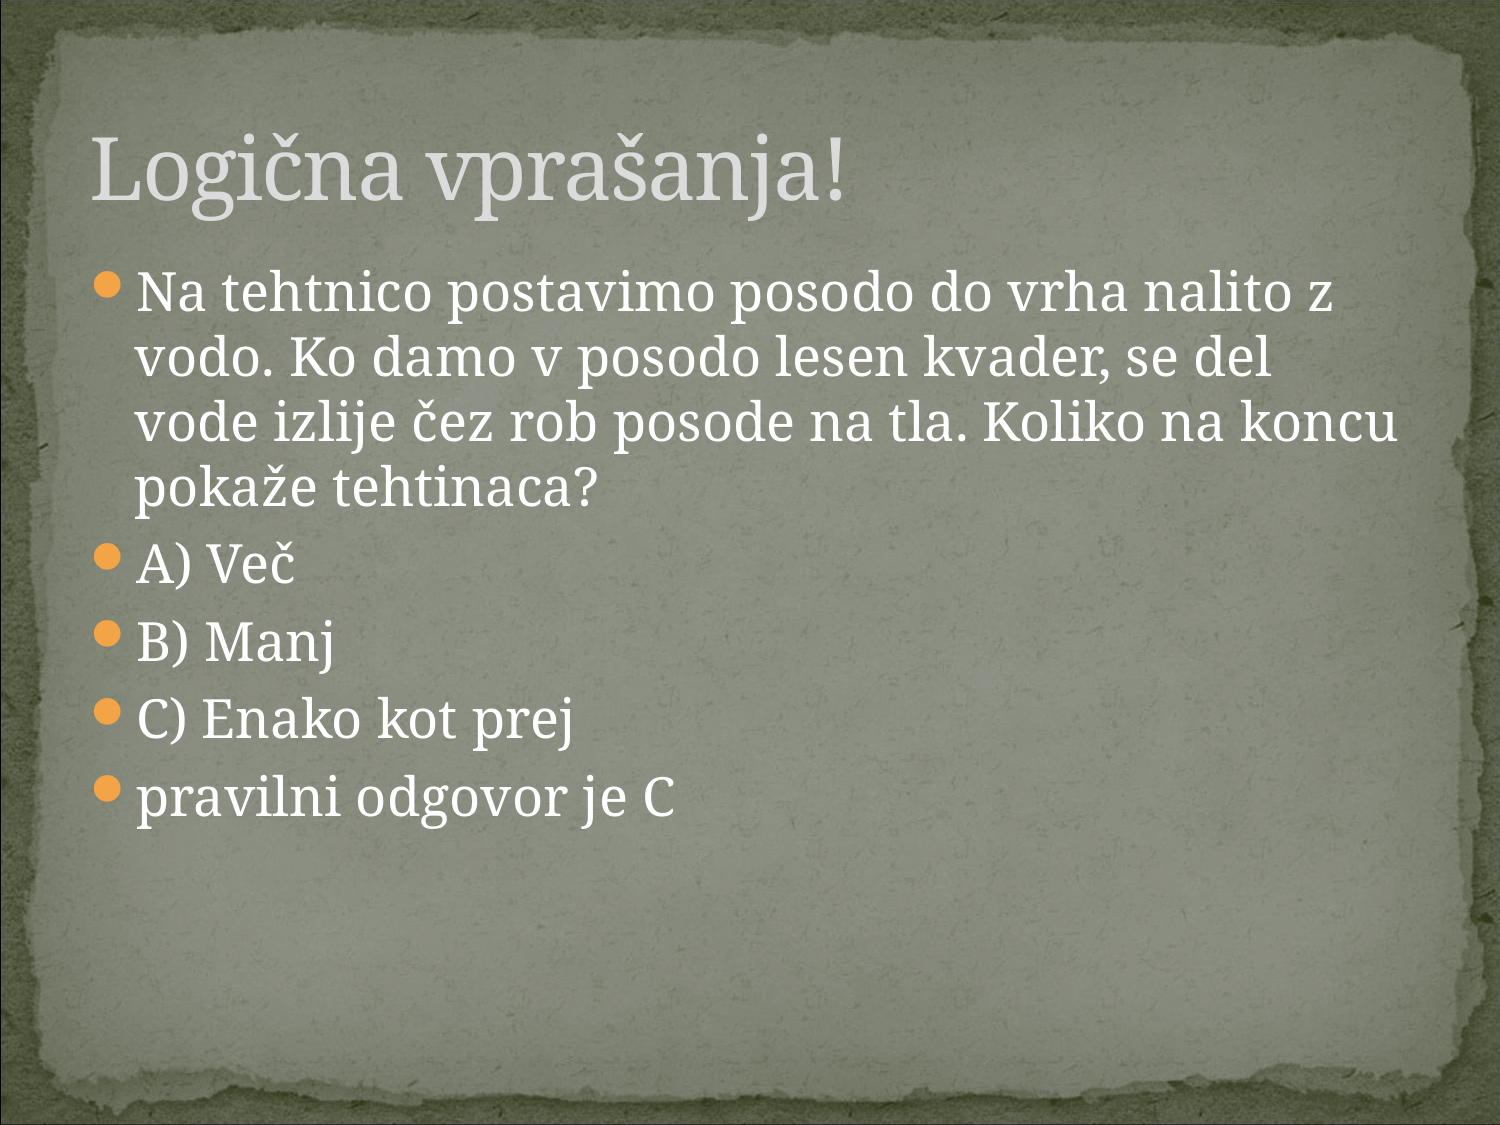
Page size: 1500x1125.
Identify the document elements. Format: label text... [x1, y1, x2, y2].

picture [0, 0, 1500, 1125]
title Logična vprašanja! [75, 24, 1425, 225]
list Na tehtnico postavimo posodo do vrha nalito z vodo. Ko damo v posodo lesen kvader, se del vode izlije čez rob posode na tla. Koliko na koncu pokaže tehtinaca? A) Več B) Manj C) Enako kot prej pravilni odgovor je C [75, 249, 1425, 1000]
